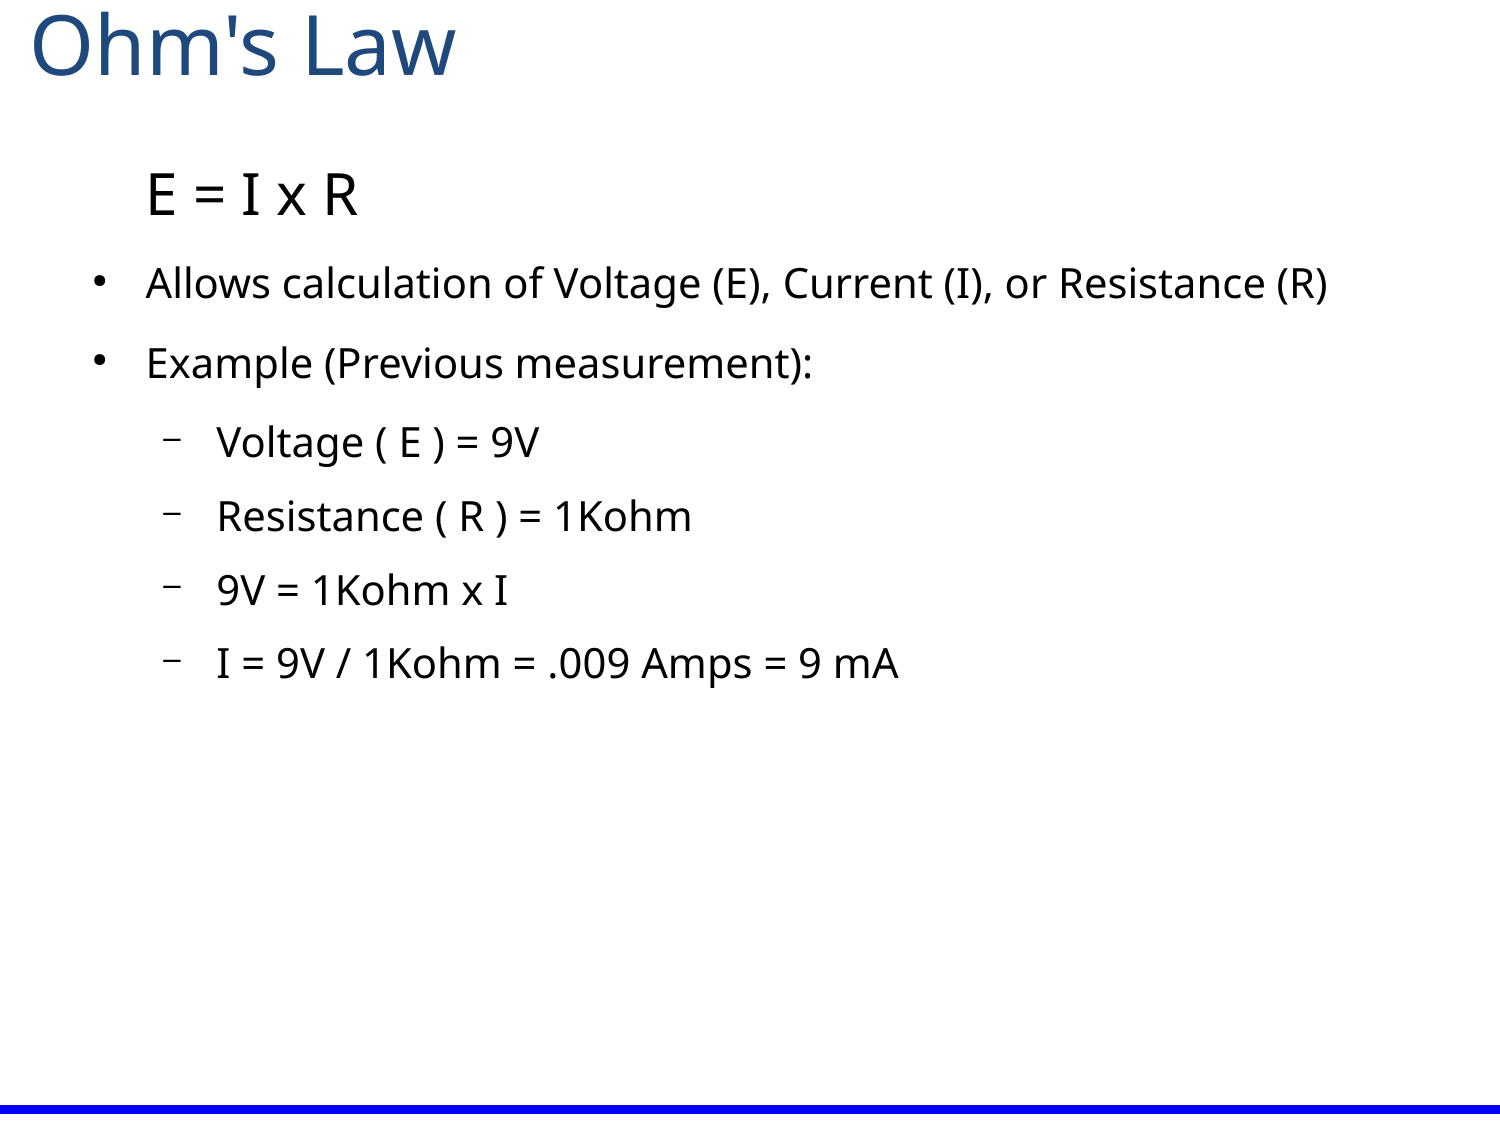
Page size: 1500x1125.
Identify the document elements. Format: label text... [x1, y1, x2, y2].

title Ohm's Law [15, 0, 1441, 180]
list E = I x R Allows calculation of Voltage (E), Current (I), or Resistance (R) Example (Previous measurement): Voltage ( E ) = 9V Resistance ( R ) = 1Kohm 9V = 1Kohm x I I = 9V / 1Kohm = .009 Amps = 9 mA [60, 150, 1471, 1096]
